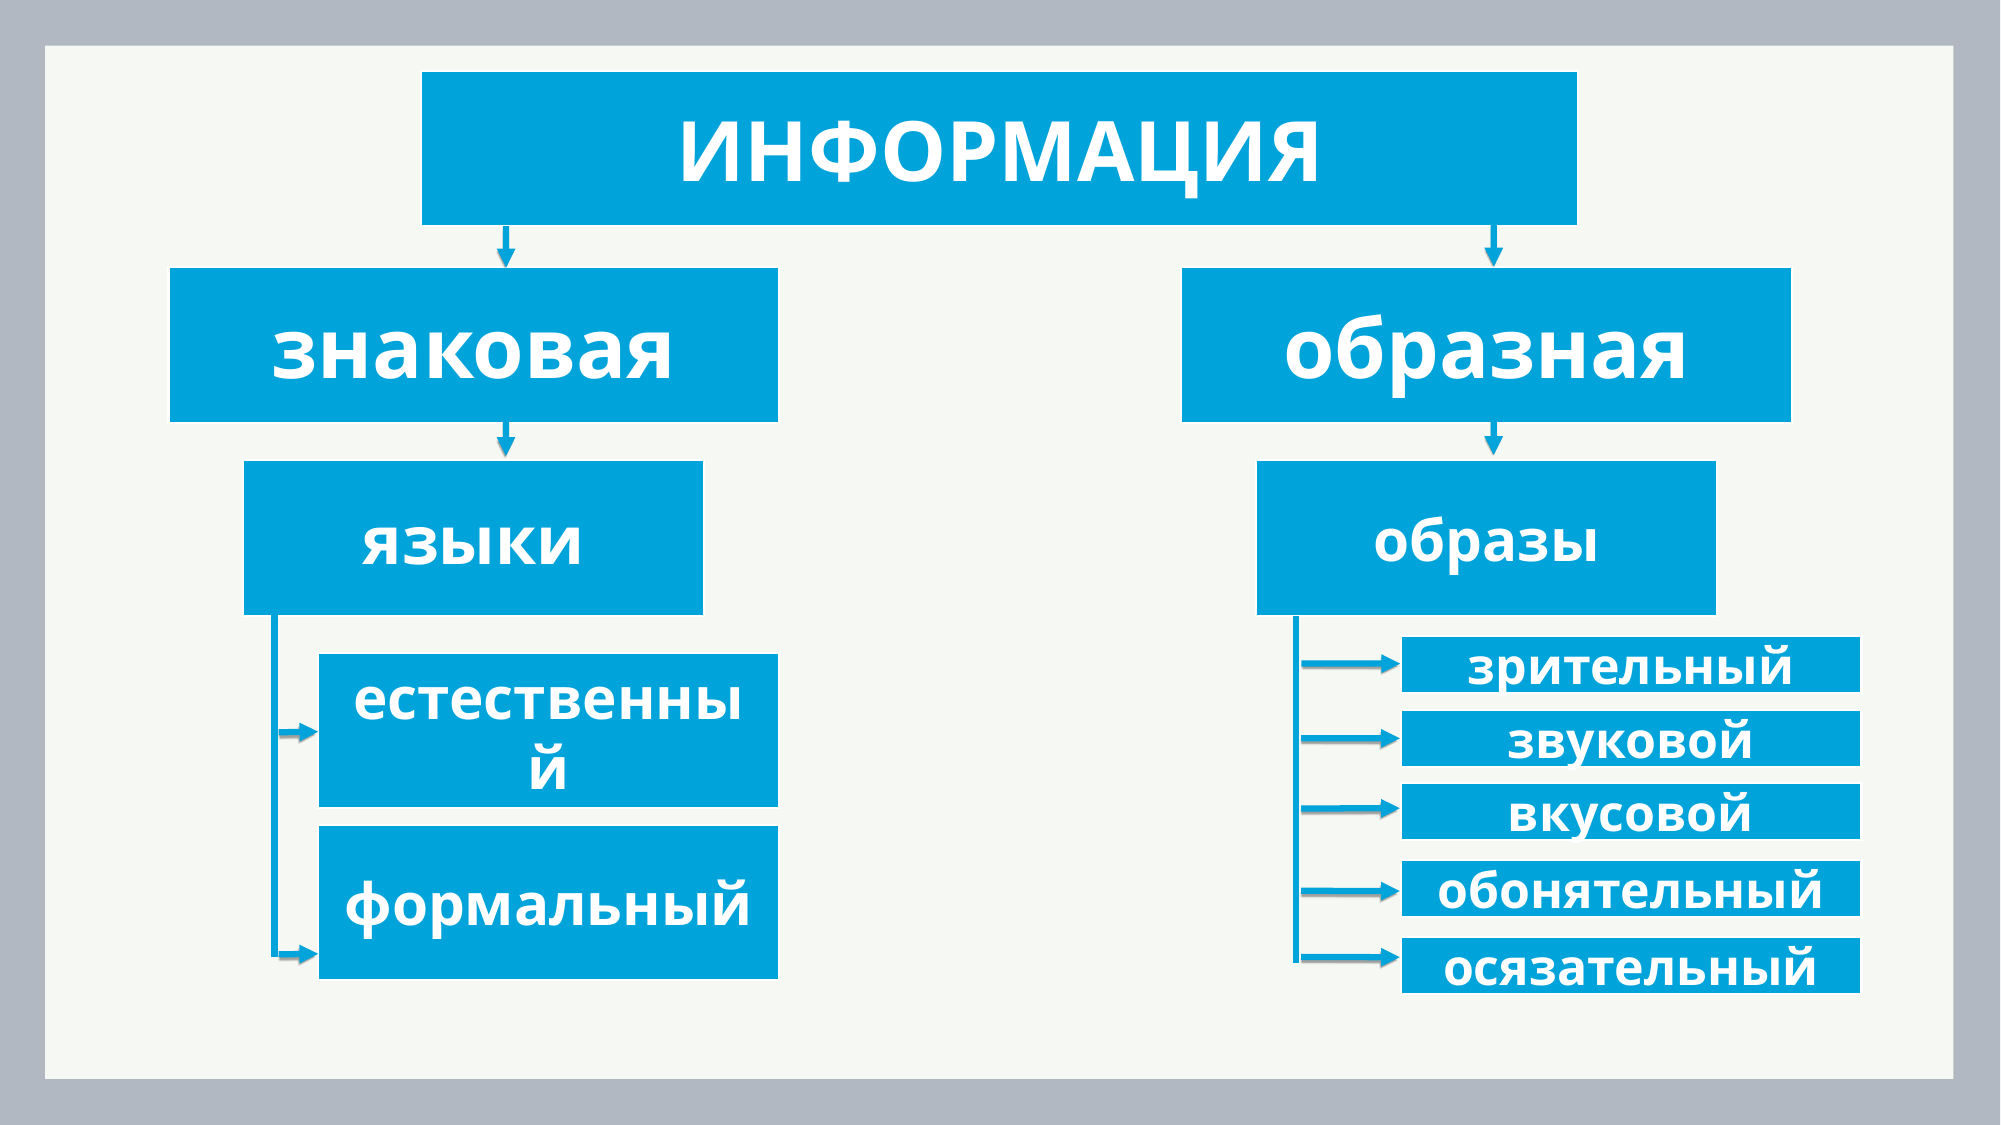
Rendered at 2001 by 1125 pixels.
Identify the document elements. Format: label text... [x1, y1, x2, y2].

text_box естественный [318, 653, 780, 809]
text_box вкусовой [1400, 783, 1862, 841]
text_box формальный [318, 824, 780, 981]
text_box знаковая [168, 267, 780, 423]
text_box звуковой [1400, 709, 1862, 767]
text_box обонятельный [1400, 860, 1862, 918]
text_box образная [1181, 267, 1793, 423]
text_box языки [243, 460, 705, 616]
text_box зрительный [1400, 635, 1862, 693]
text_box ИНФОРМАЦИЯ [421, 70, 1579, 227]
text_box осязательный [1400, 936, 1862, 994]
text_box образы [1256, 460, 1718, 616]
